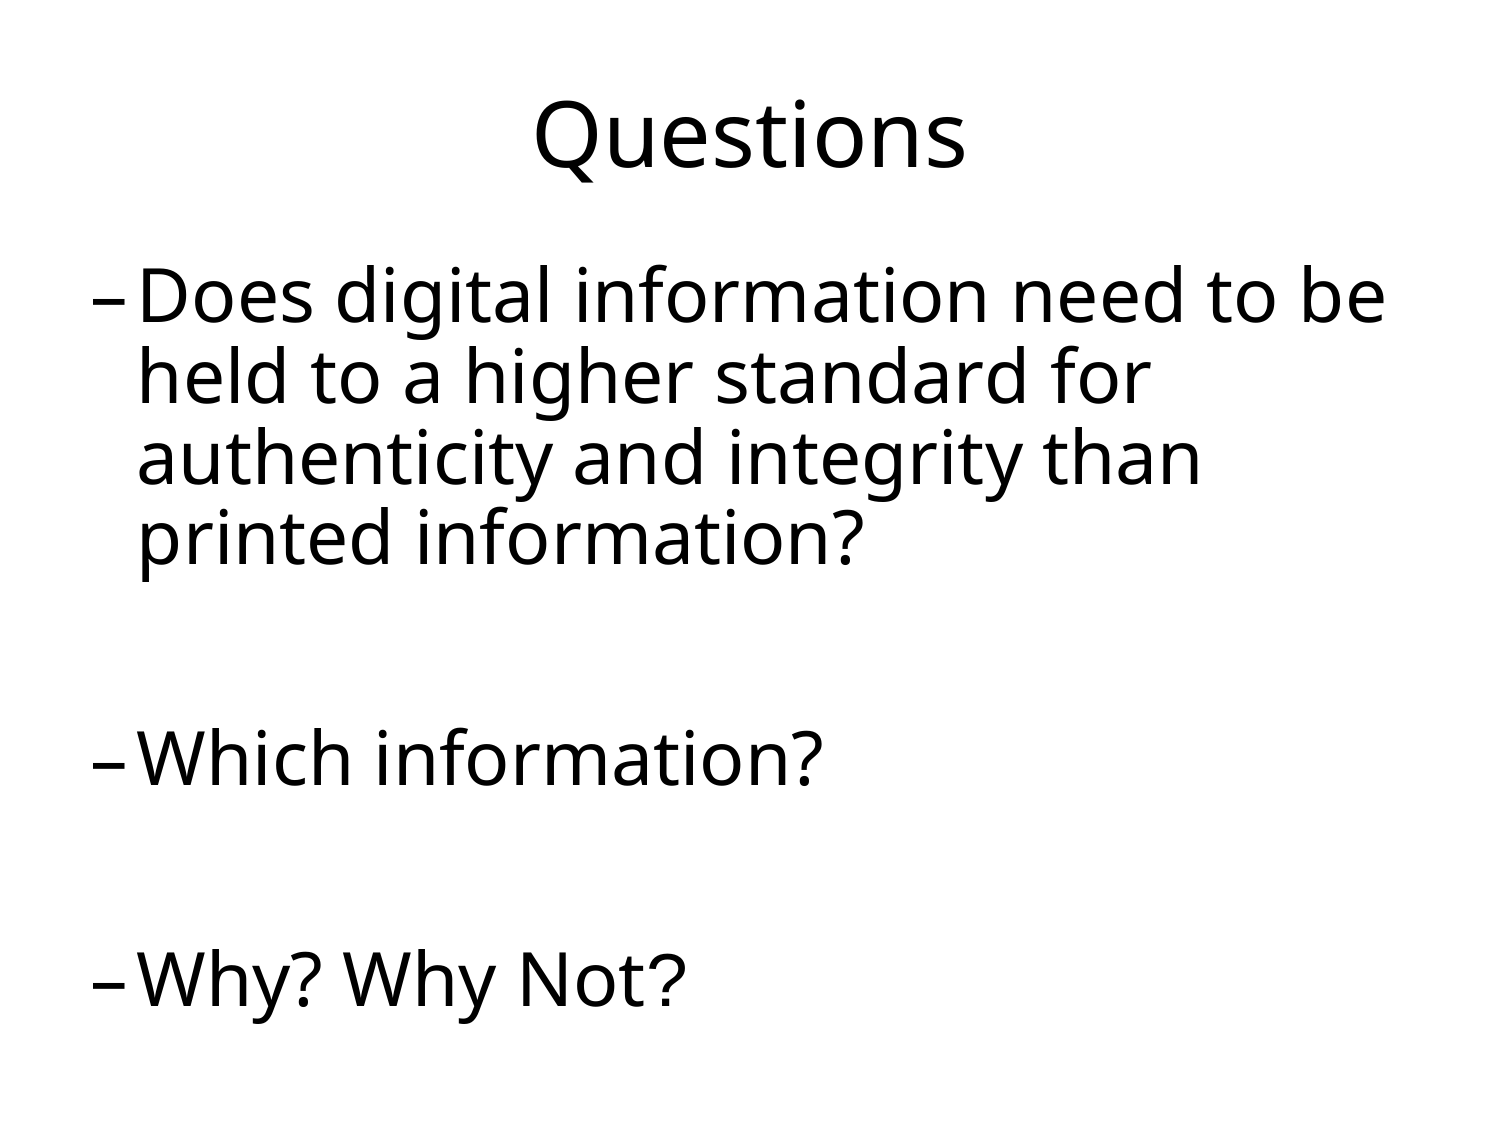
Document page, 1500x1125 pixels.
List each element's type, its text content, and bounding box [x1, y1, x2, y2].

list Does digital information need to be held to a higher standard for authenticity and integrity than printed information? Which information? Why? Why Not? [0, 249, 1450, 1118]
title Questions [112, 37, 1388, 225]
